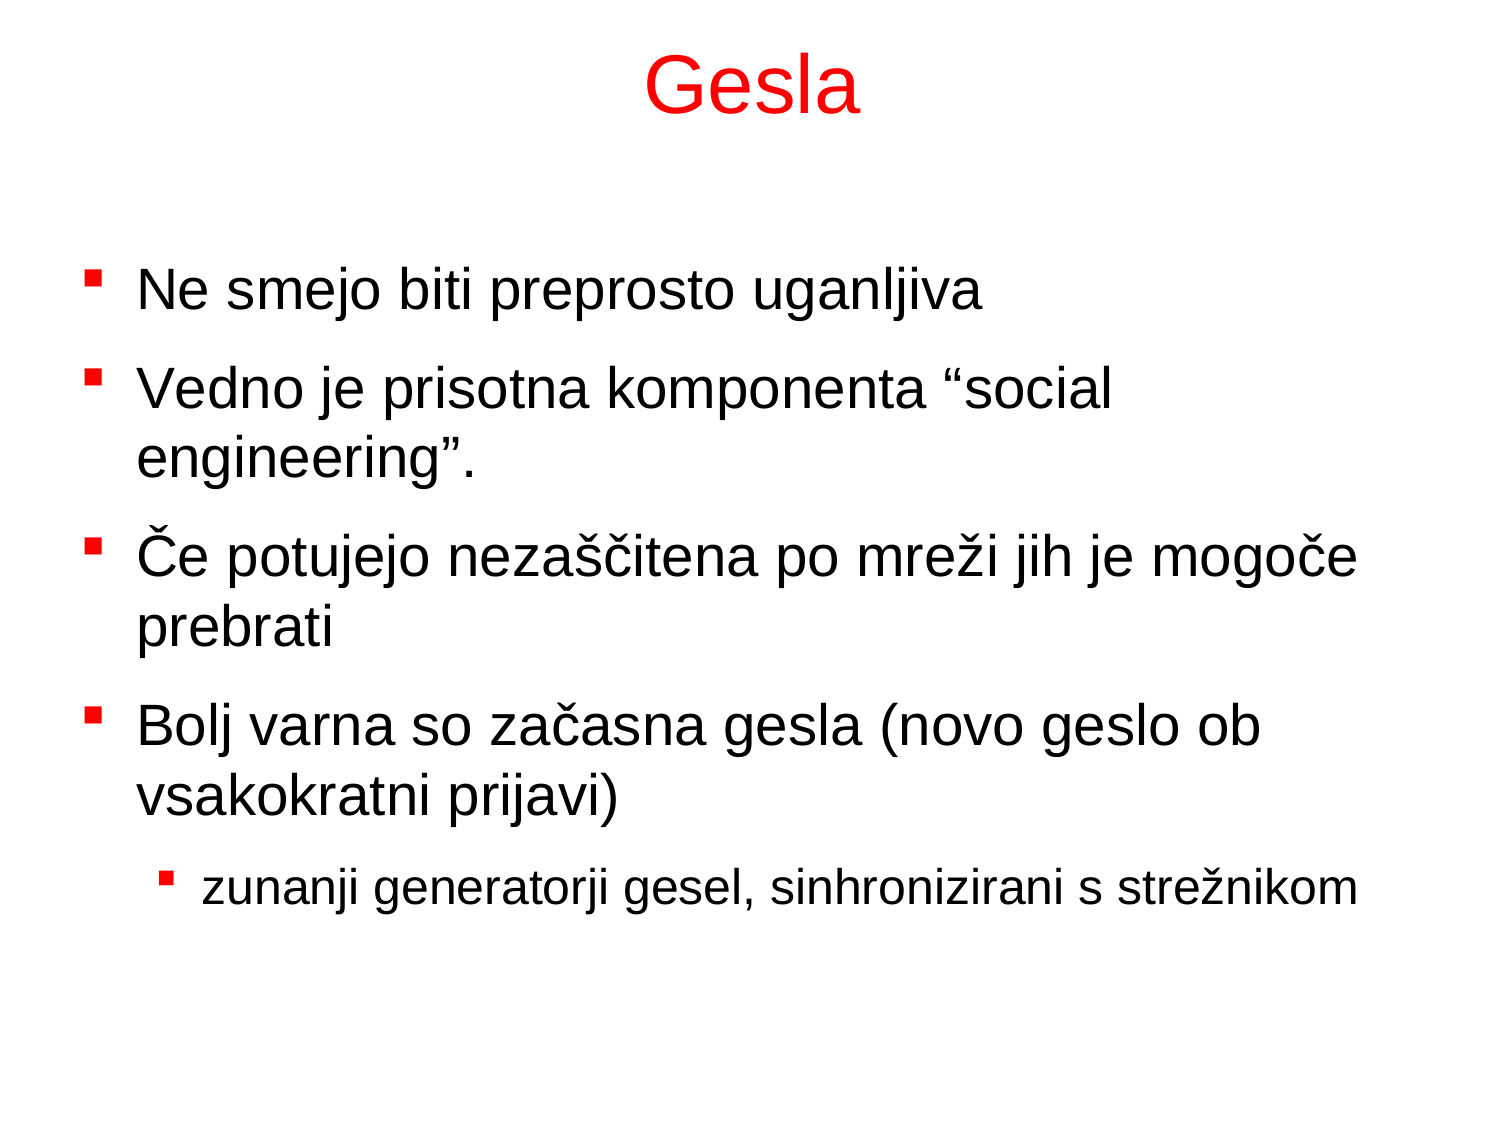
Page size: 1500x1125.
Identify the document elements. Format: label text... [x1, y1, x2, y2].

list Ne smejo biti preprosto uganljiva Vedno je prisotna komponenta “social engineering”. Če potujejo nezaščitena po mreži jih je mogoče prebrati Bolj varna so začasna gesla (novo geslo ob vsakokratni prijavi) zunanji generatorji gesel, sinhronizirani s strežnikom [64, 243, 1415, 1008]
title Gesla [76, 0, 1427, 161]
